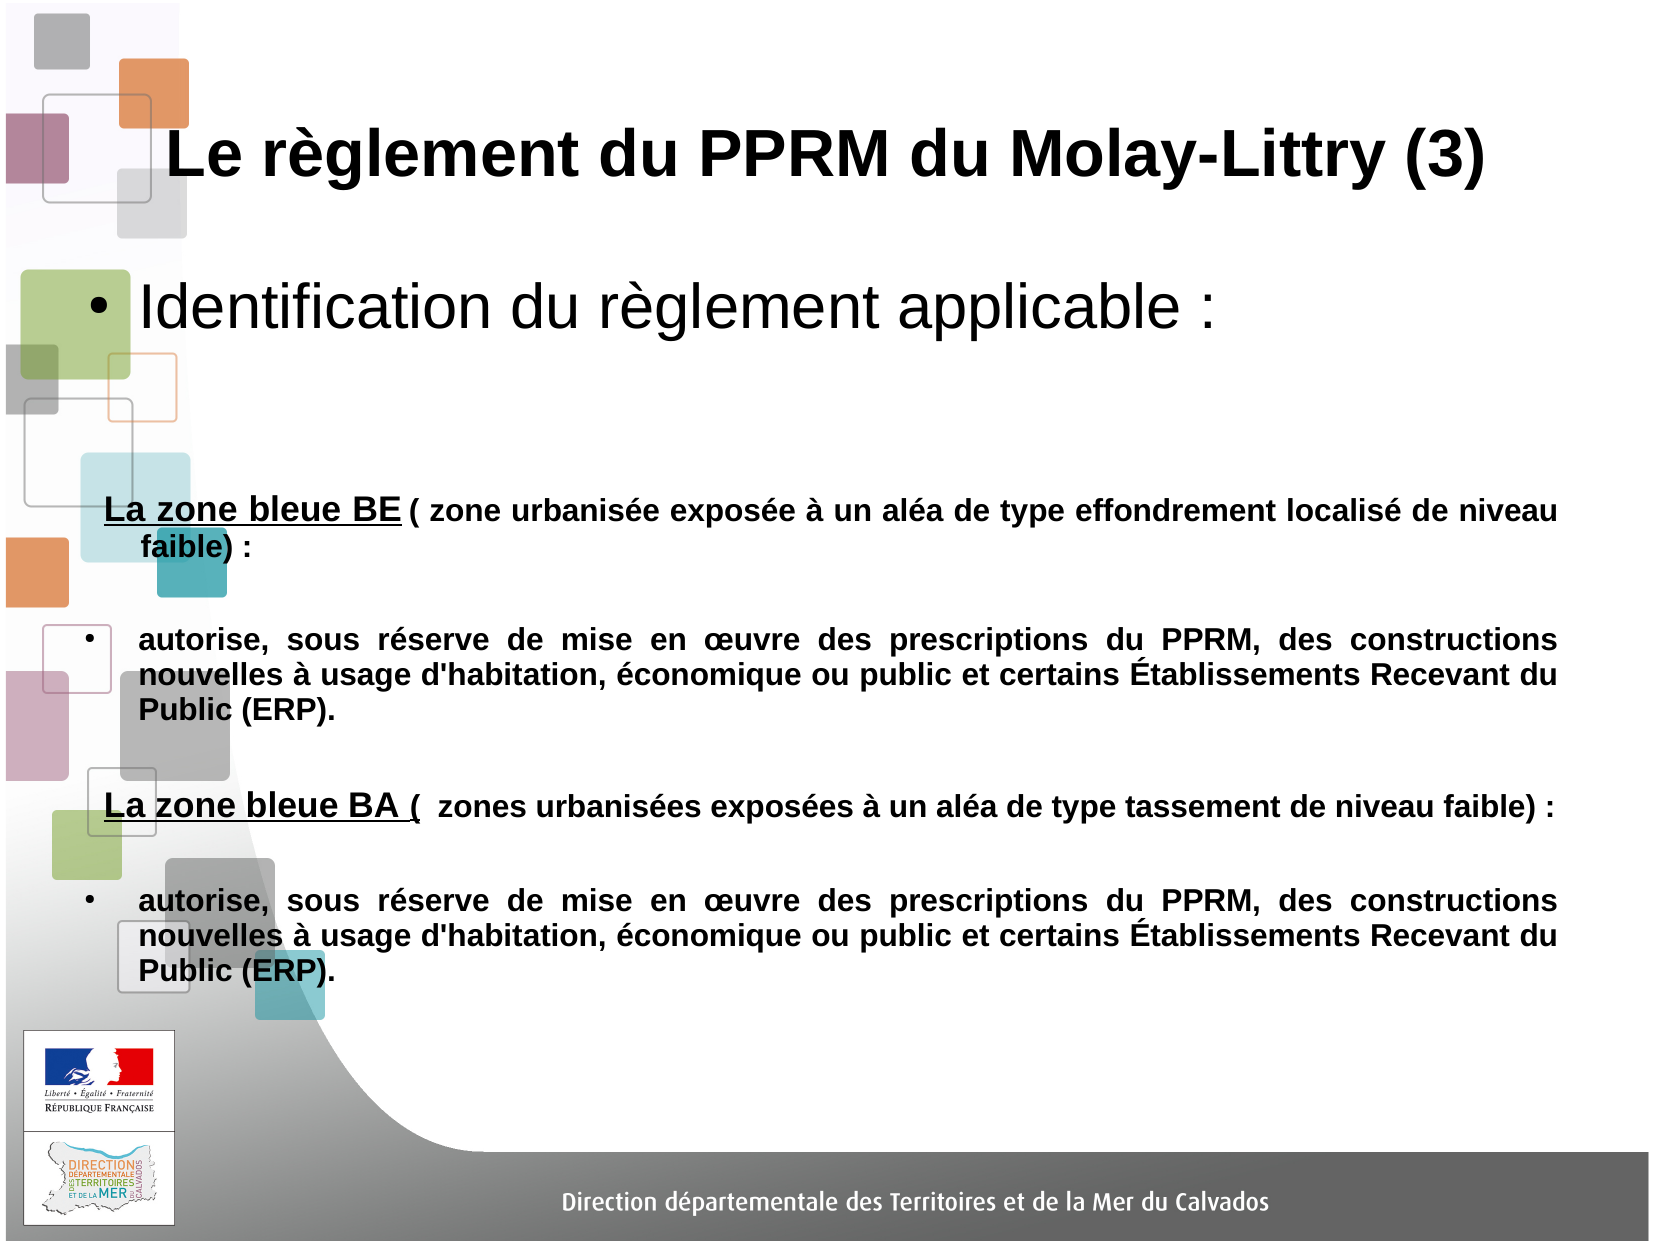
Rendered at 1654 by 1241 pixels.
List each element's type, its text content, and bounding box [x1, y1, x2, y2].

list Identification du règlement applicable : La zone bleue BE ( zone urbanisée exposée à un aléa de type effondrement localisé de niveau faible) : autorise, sous réserve de mise en œuvre des prescriptions du PPRM, des constructions nouvelles à usage d'habitation, économique ou public et certains Établissements Recevant du Public (ERP). La zone bleue BA ( zones urbanisées exposées à un aléa de type tassement de niveau faible) : autorise, sous réserve de mise en œuvre des prescriptions du PPRM, des constructions nouvelles à usage d'habitation, économique ou public et certains Établissements Recevant du Public (ERP). [70, 271, 1560, 991]
picture [5, 3, 1654, 1241]
title Le règlement du PPRM du Molay-Littry (3) [82, 49, 1571, 257]
